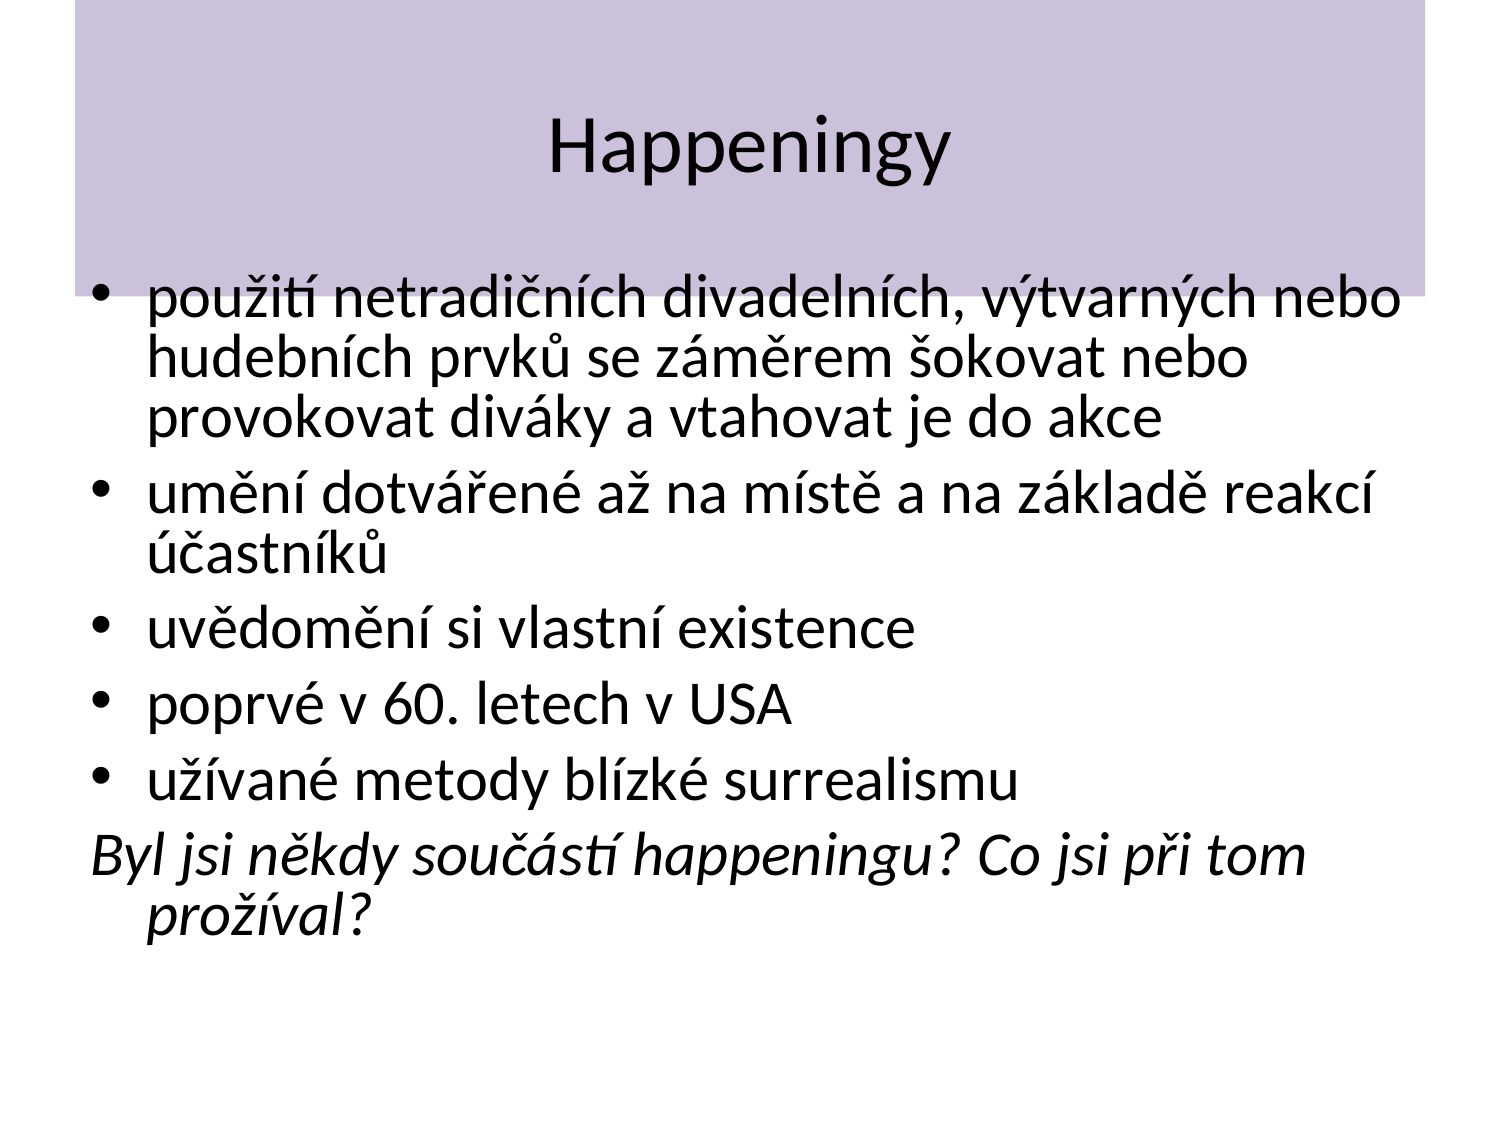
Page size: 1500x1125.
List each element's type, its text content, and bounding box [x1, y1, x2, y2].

title Happeningy [75, 0, 1426, 262]
list použití netradičních divadelních, výtvarných nebo hudebních prvků se záměrem šokovat nebo provokovat diváky a vtahovat je do akce umění dotvářené až na místě a na základě reakcí účastníků uvědomění si vlastní existence poprvé v 60. letech v USA užívané metody blízké surrealismu Byl jsi někdy součástí happeningu? Co jsi při tom prožíval? [75, 262, 1426, 1006]
